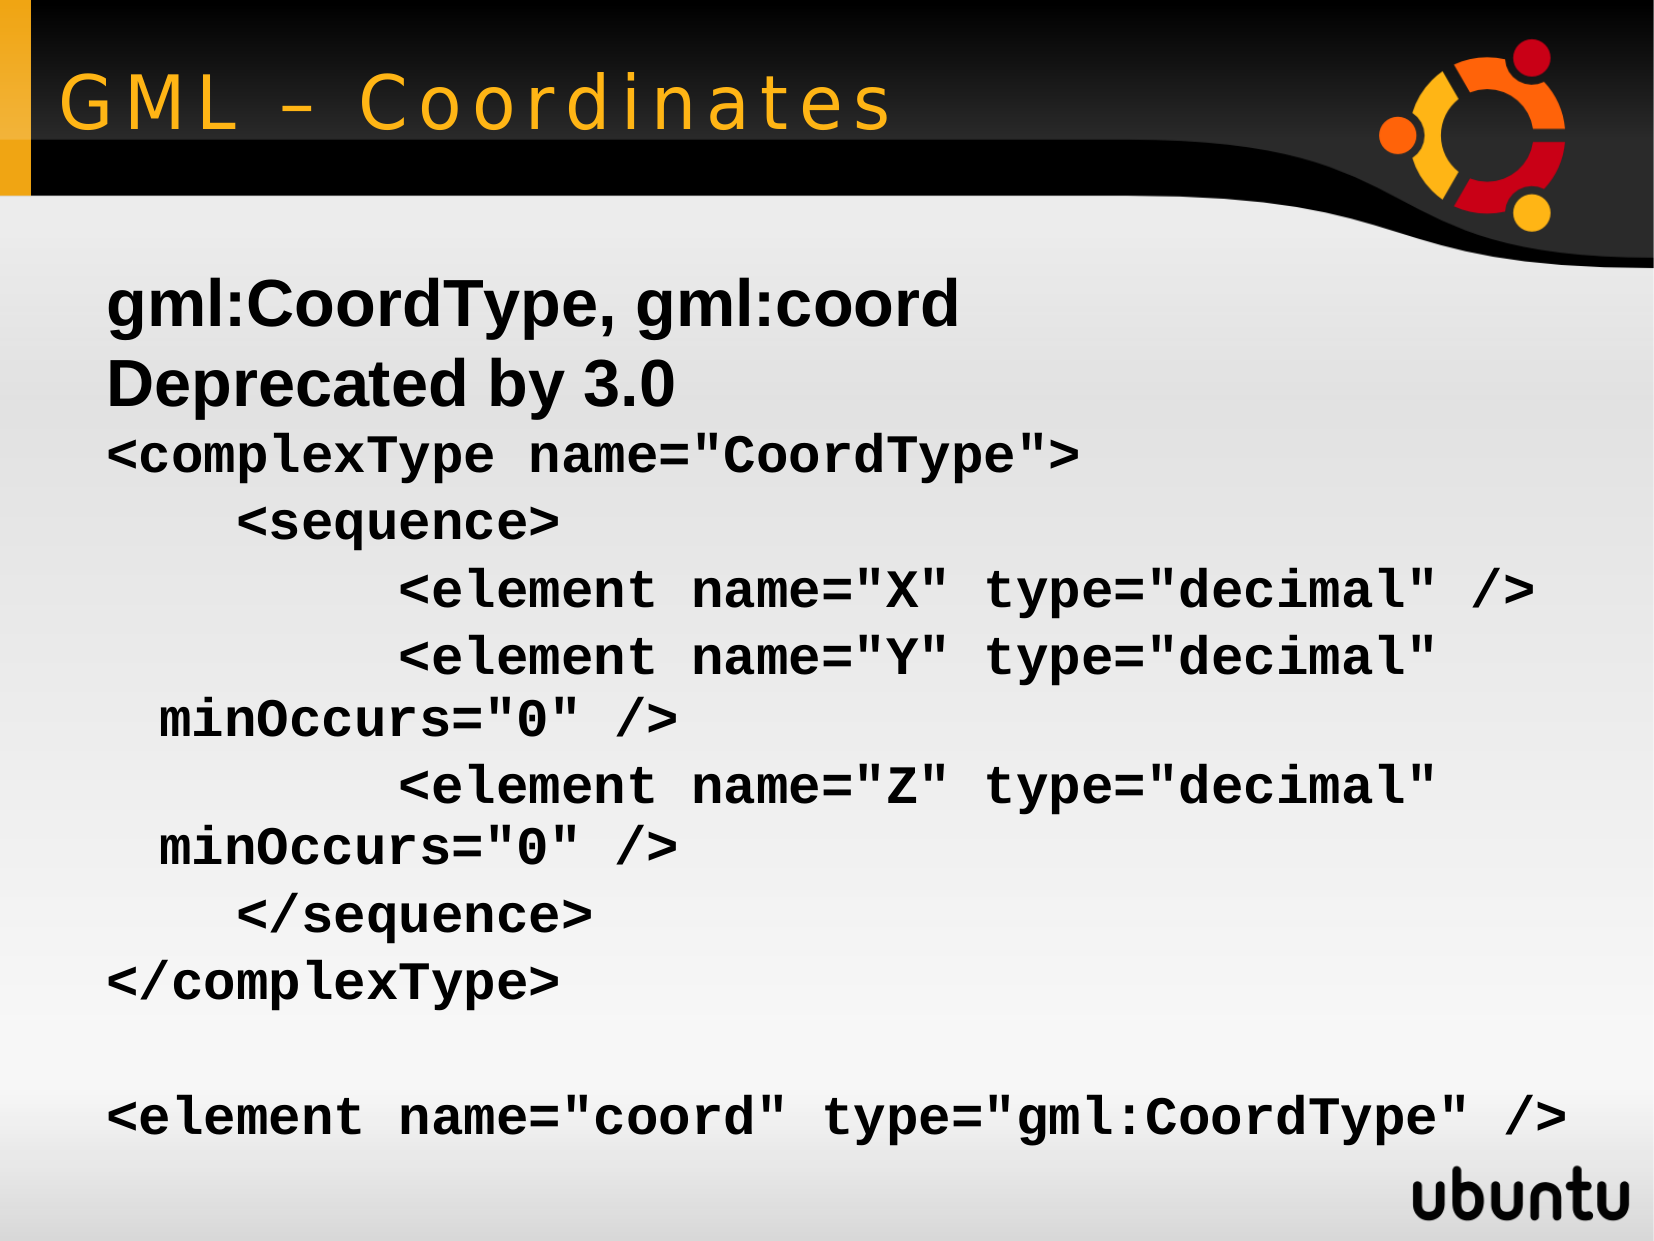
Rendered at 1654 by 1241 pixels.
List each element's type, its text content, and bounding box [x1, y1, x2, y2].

title GML – Coordinates [59, 29, 1270, 178]
picture [0, 0, 1654, 1241]
list gml:CoordType, gml:coord Deprecated by 3.0 <complexType name="CoordType"> <sequence> <element name="X" type="decimal" /> <element name="Y" type="decimal" minOccurs="0" /> <element name="Z" type="decimal" minOccurs="0" /> </sequence> </complexType> <element name="coord" type="gml:CoordType" /> [88, 265, 1577, 1241]
